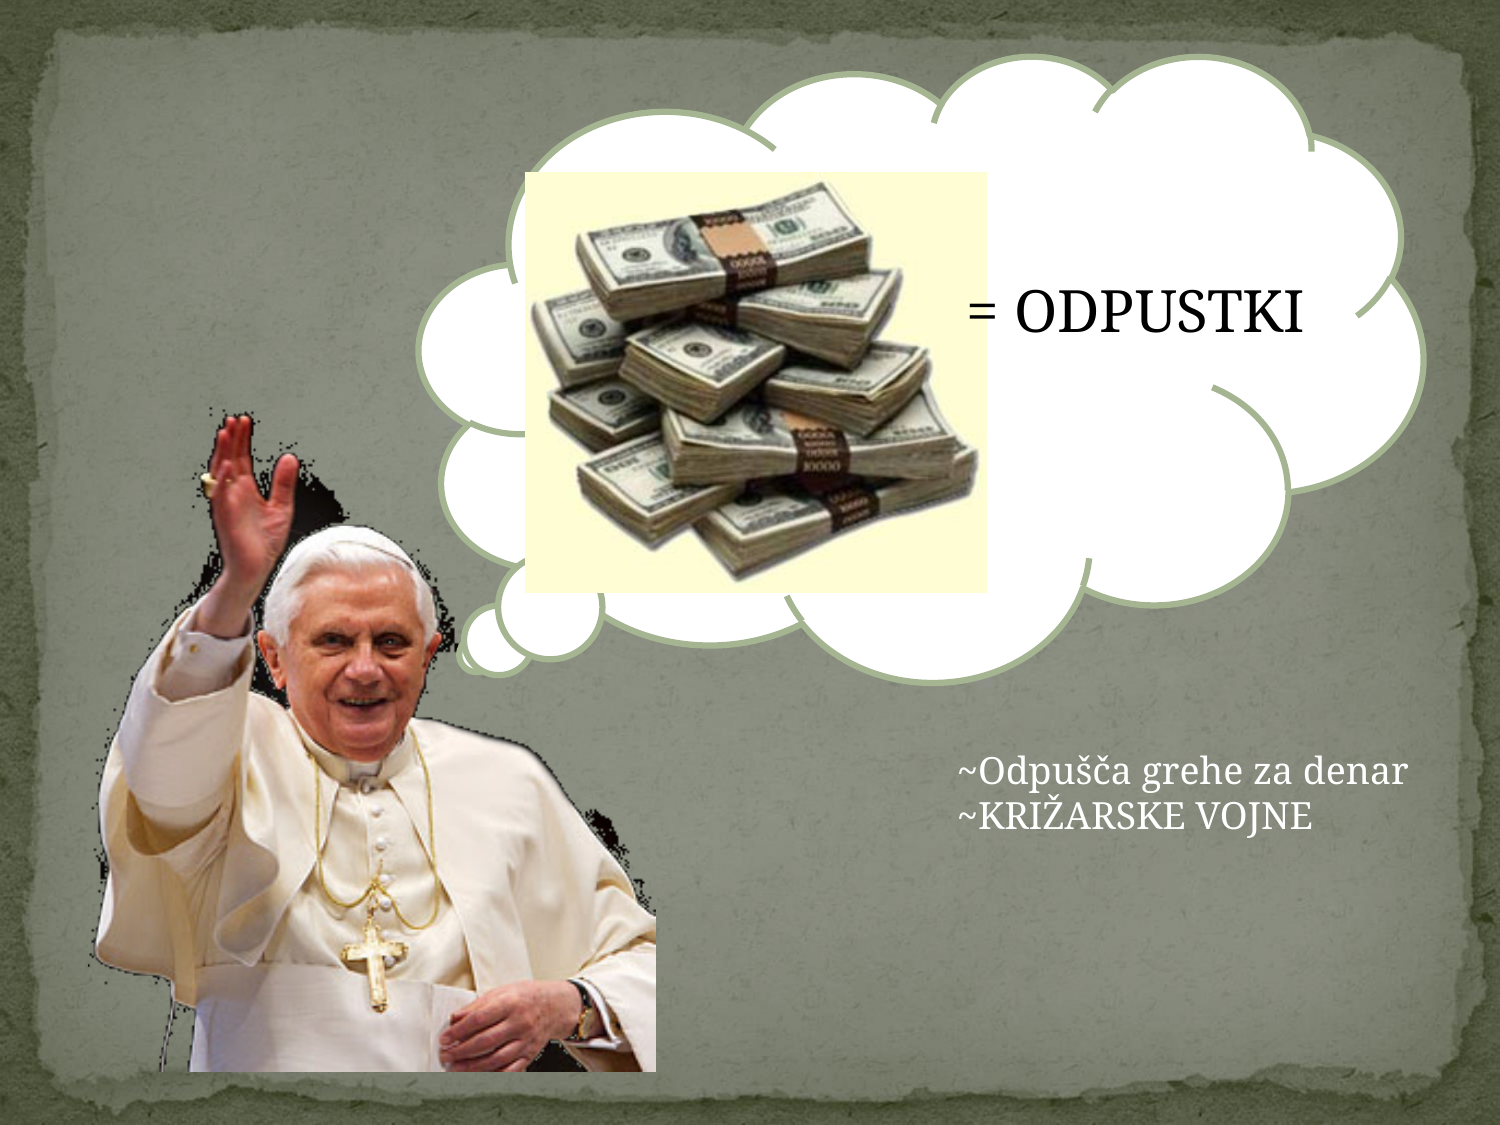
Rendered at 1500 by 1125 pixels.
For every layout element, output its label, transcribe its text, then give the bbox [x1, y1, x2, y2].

text_box [418, 56, 1424, 683]
text_box = ODPUSTKI [951, 267, 1321, 352]
picture [0, 0, 1500, 1125]
text_box ~Odpušča grehe za denar ~KRIŽARSKE VOJNE [942, 739, 1425, 845]
